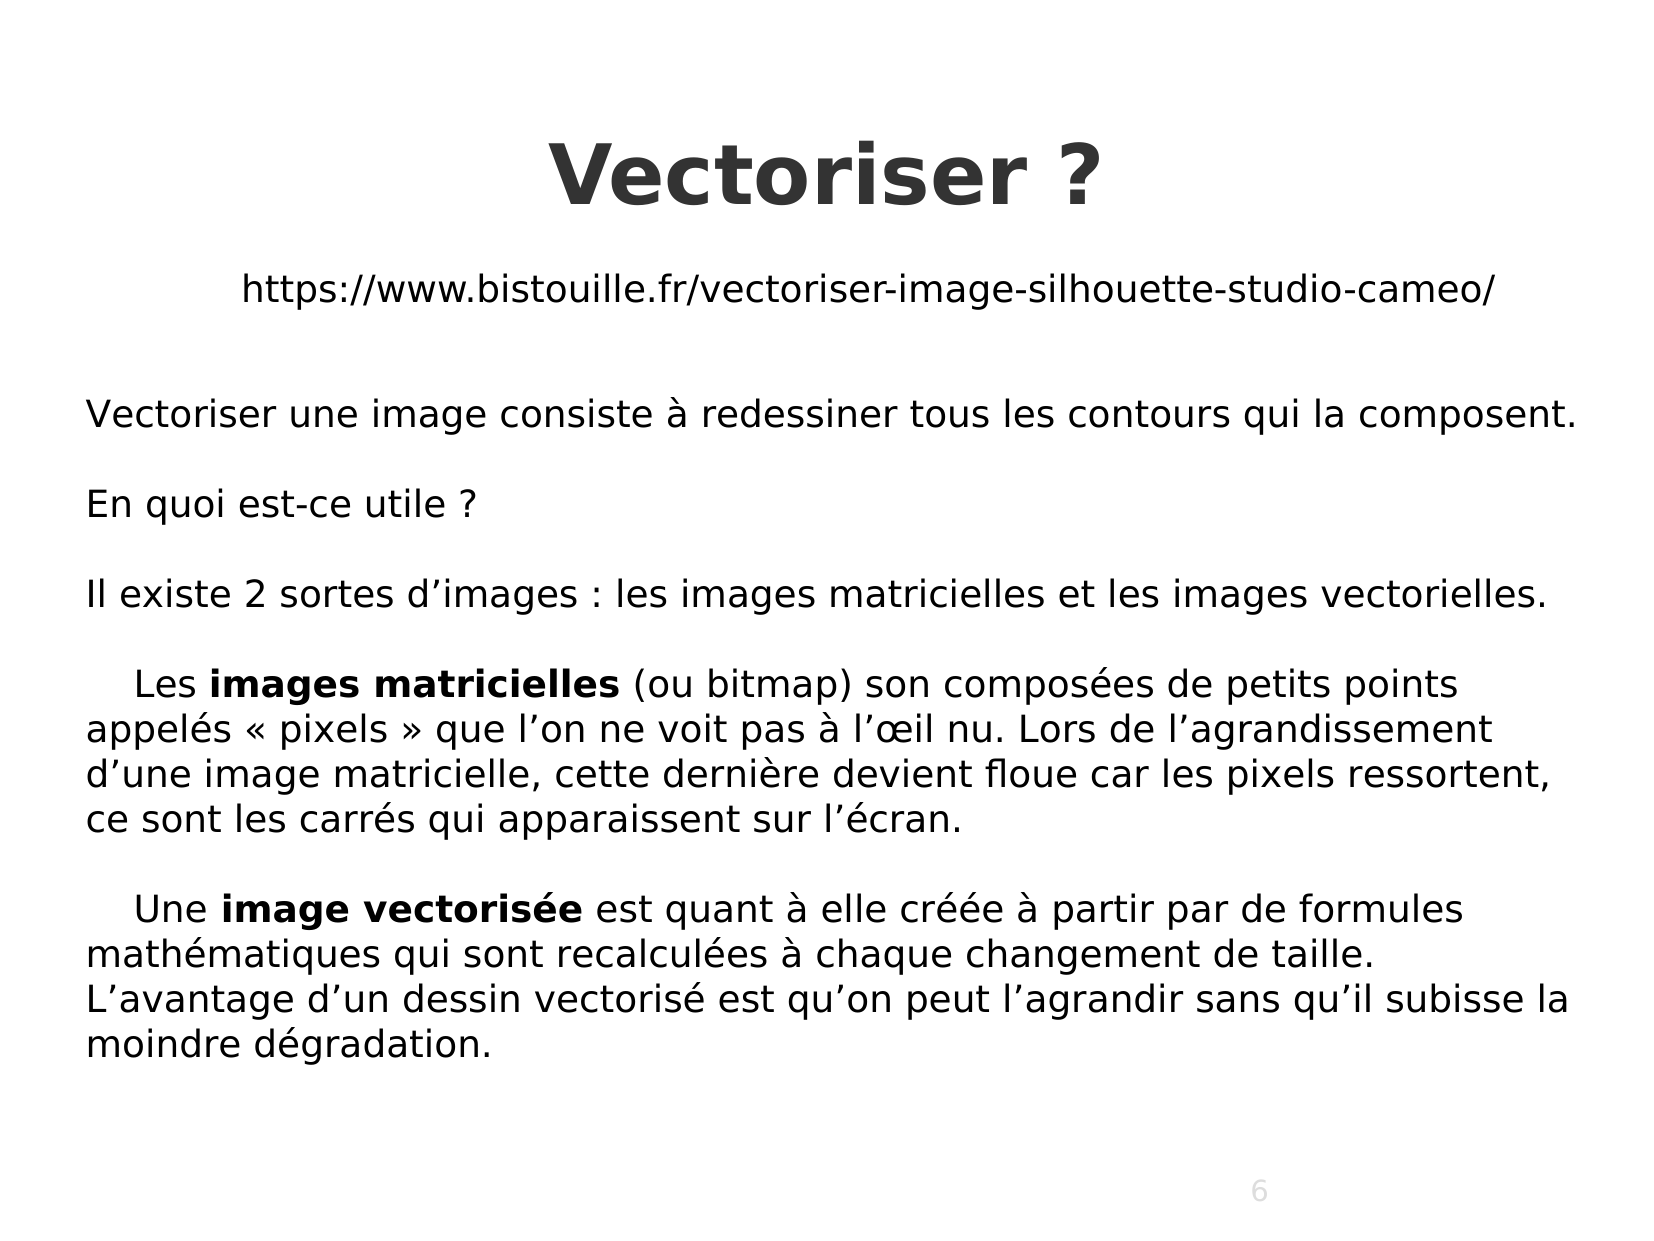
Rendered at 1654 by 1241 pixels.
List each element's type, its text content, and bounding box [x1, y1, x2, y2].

text_box Vectoriser une image consiste à redessiner tous les contours qui la composent. En quoi est-ce utile ? Il existe 2 sortes d’images : les images matricielles et les images vectorielles. Les images matricielles (ou bitmap) son composées de petits points appelés « pixels » que l’on ne voit pas à l’œil nu. Lors de l’agrandissement d’une image matricielle, cette dernière devient floue car les pixels ressortent, ce sont les carrés qui apparaissent sur l’écran. Une image vectorisée est quant à elle créée à partir par de formules mathématiques qui sont recalculées à chaque changement de taille. L’avantage d’un dessin vectorisé est qu’on peut l’agrandir sans qu’il subisse la moindre dégradation. [71, 338, 1610, 1073]
title Vectoriser ? [114, 73, 1539, 271]
text_box [1250, 1172, 1636, 1241]
text_box https://www.bistouille.fr/vectoriser-image-silhouette-studio-cameo/ [226, 260, 1512, 319]
